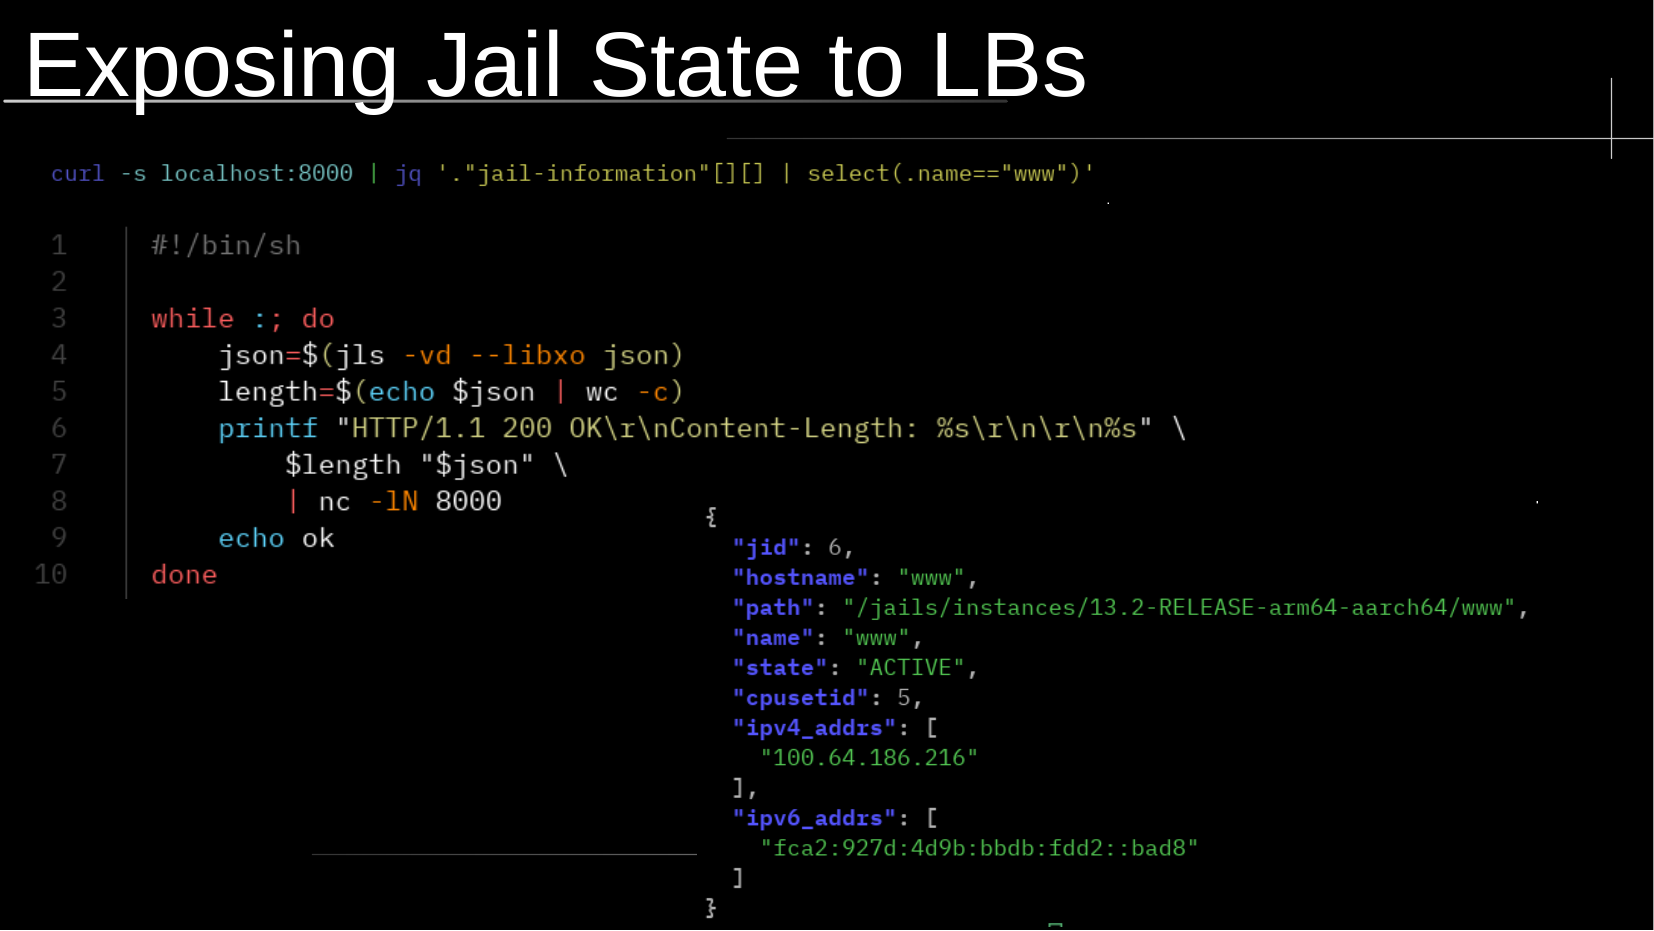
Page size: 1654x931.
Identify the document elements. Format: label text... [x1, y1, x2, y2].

picture [30, 224, 1538, 927]
title Exposing Jail State to LBs [23, 11, 1589, 119]
picture [37, 149, 1109, 204]
